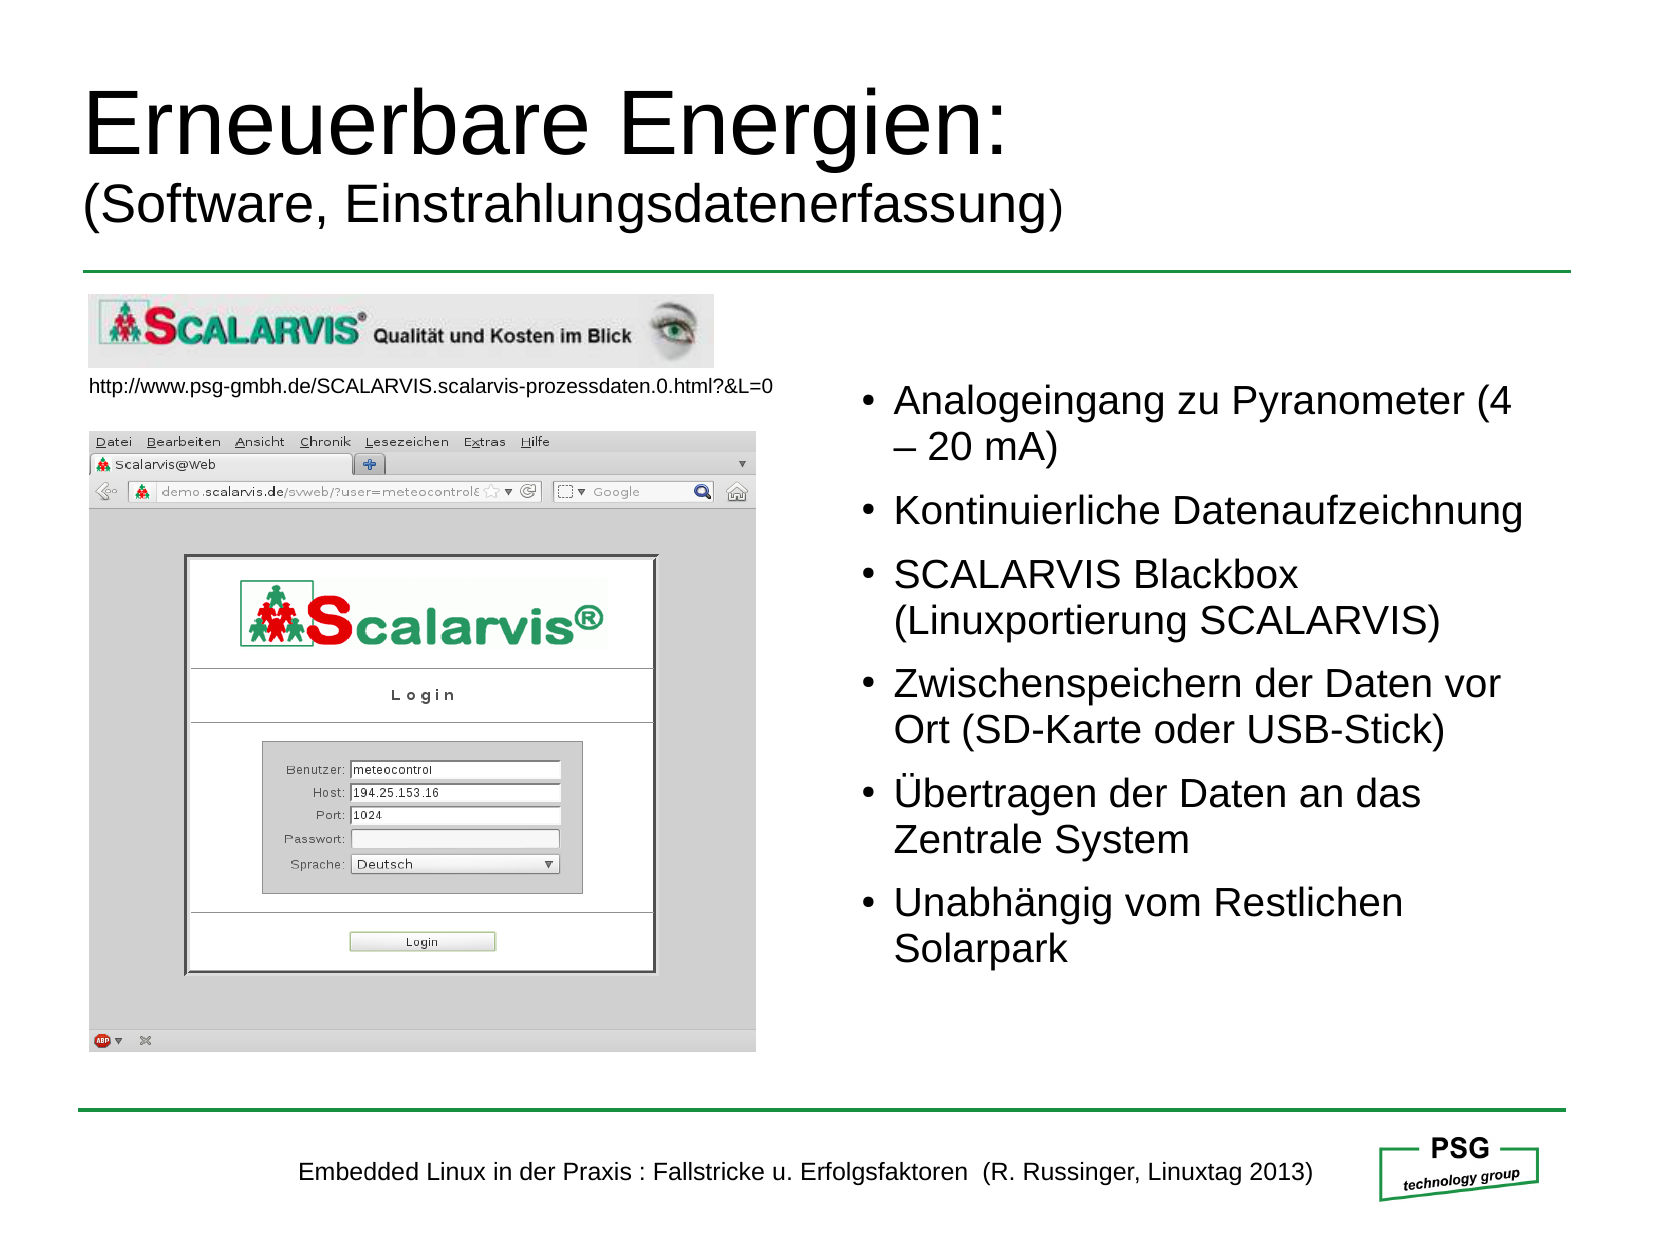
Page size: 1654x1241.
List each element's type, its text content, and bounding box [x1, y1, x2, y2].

text_box http://www.psg-gmbh.de/SCALARVIS.scalarvis-prozessdaten.0.html?&L=0 [73, 367, 819, 406]
picture [88, 294, 714, 367]
title Erneuerbare Energien: (Software, Einstrahlungsdatenerfassung) [82, 49, 1571, 257]
list Analogeingang zu Pyranometer (4 – 20 mA) Kontinuierliche Datenaufzeichnung SCALARVIS Blackbox (Linuxportierung SCALARVIS) Zwischenspeichern der Daten vor Ort (SD-Karte oder USB-Stick) Übertragen der Daten an das Zentrale System Unabhängig vom Restlichen Solarpark [850, 377, 1538, 986]
picture [1375, 1134, 1543, 1205]
picture [89, 431, 756, 1052]
